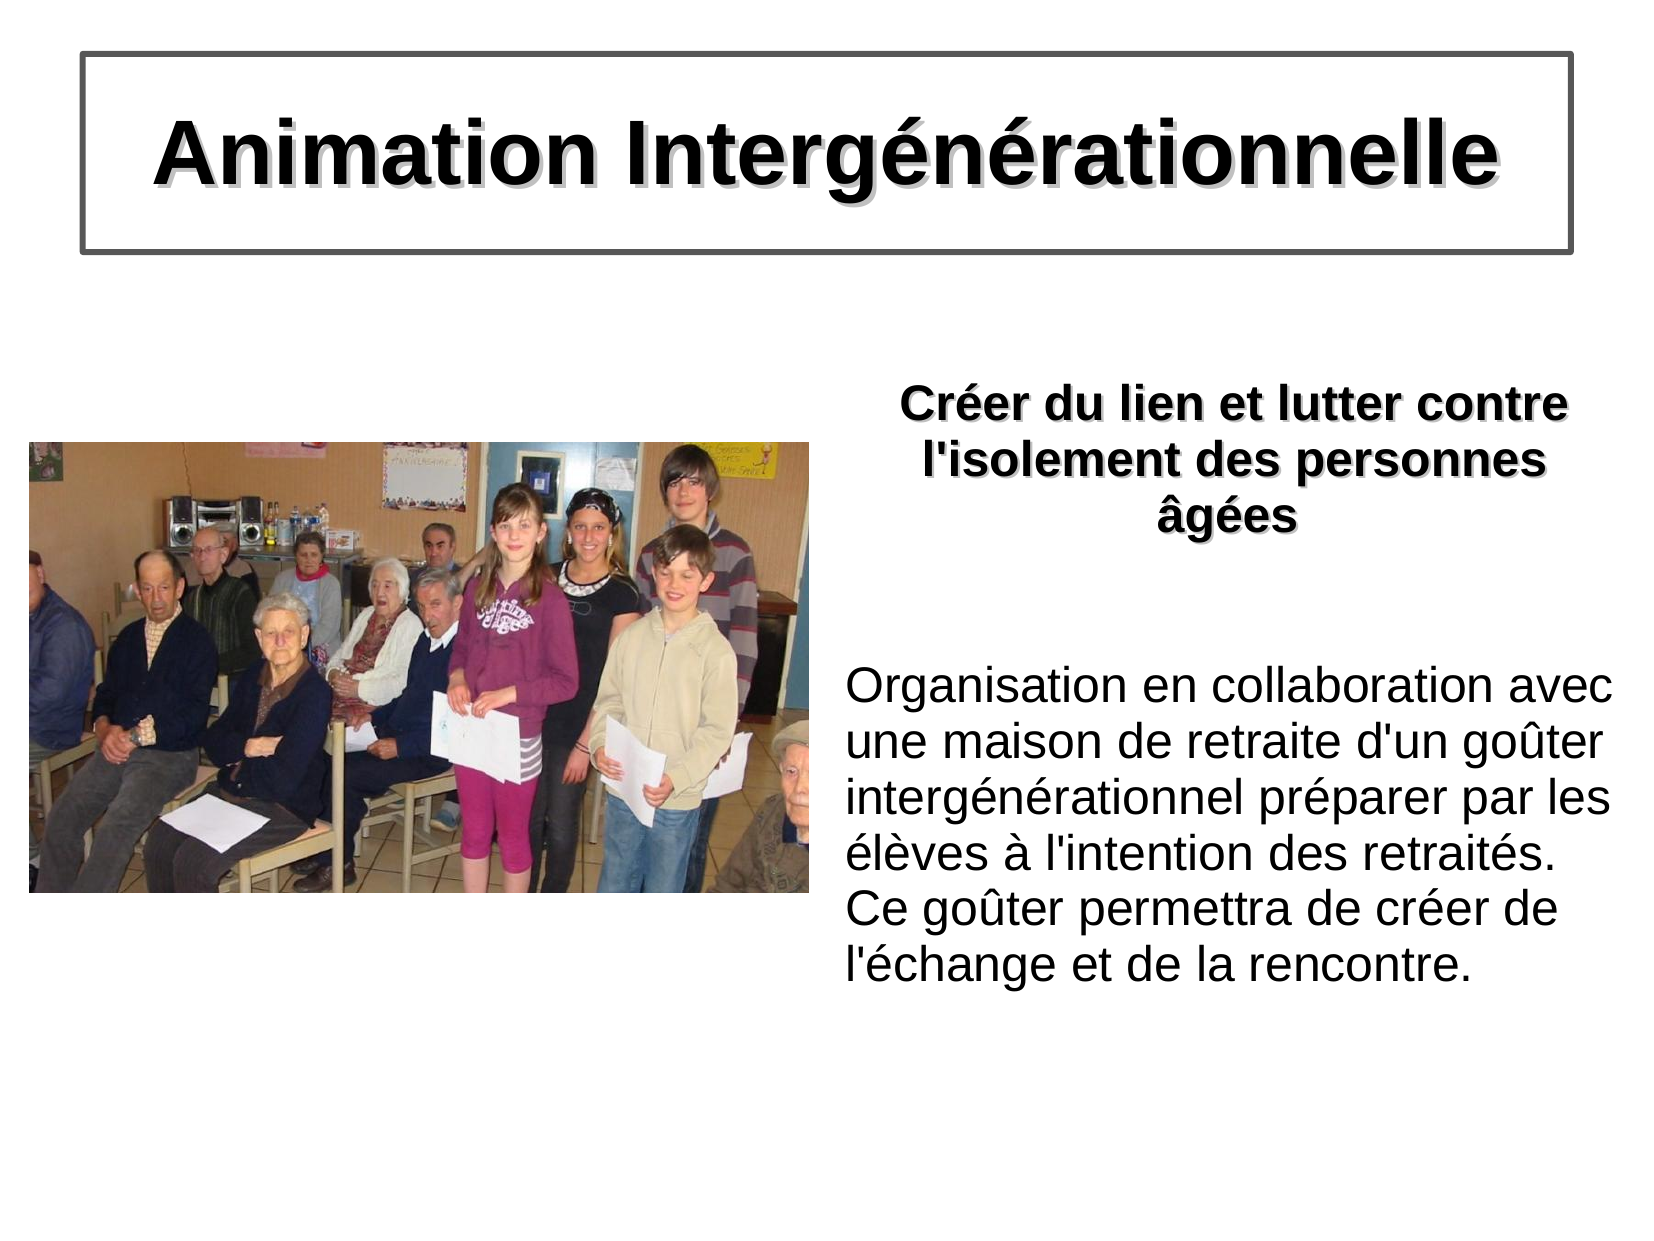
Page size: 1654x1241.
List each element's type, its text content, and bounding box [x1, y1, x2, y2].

picture [29, 442, 809, 893]
title Animation Intergénérationnelle [82, 53, 1571, 253]
list Créer du lien et lutter contre l'isolement des personnes âgées Organisation en collaboration avec une maison de retraite d'un goûter intergénérationnel préparer par les élèves à l'intention des retraités. Ce goûter permettra de créer de l'échange et de la rencontre. [845, 290, 1625, 1094]
